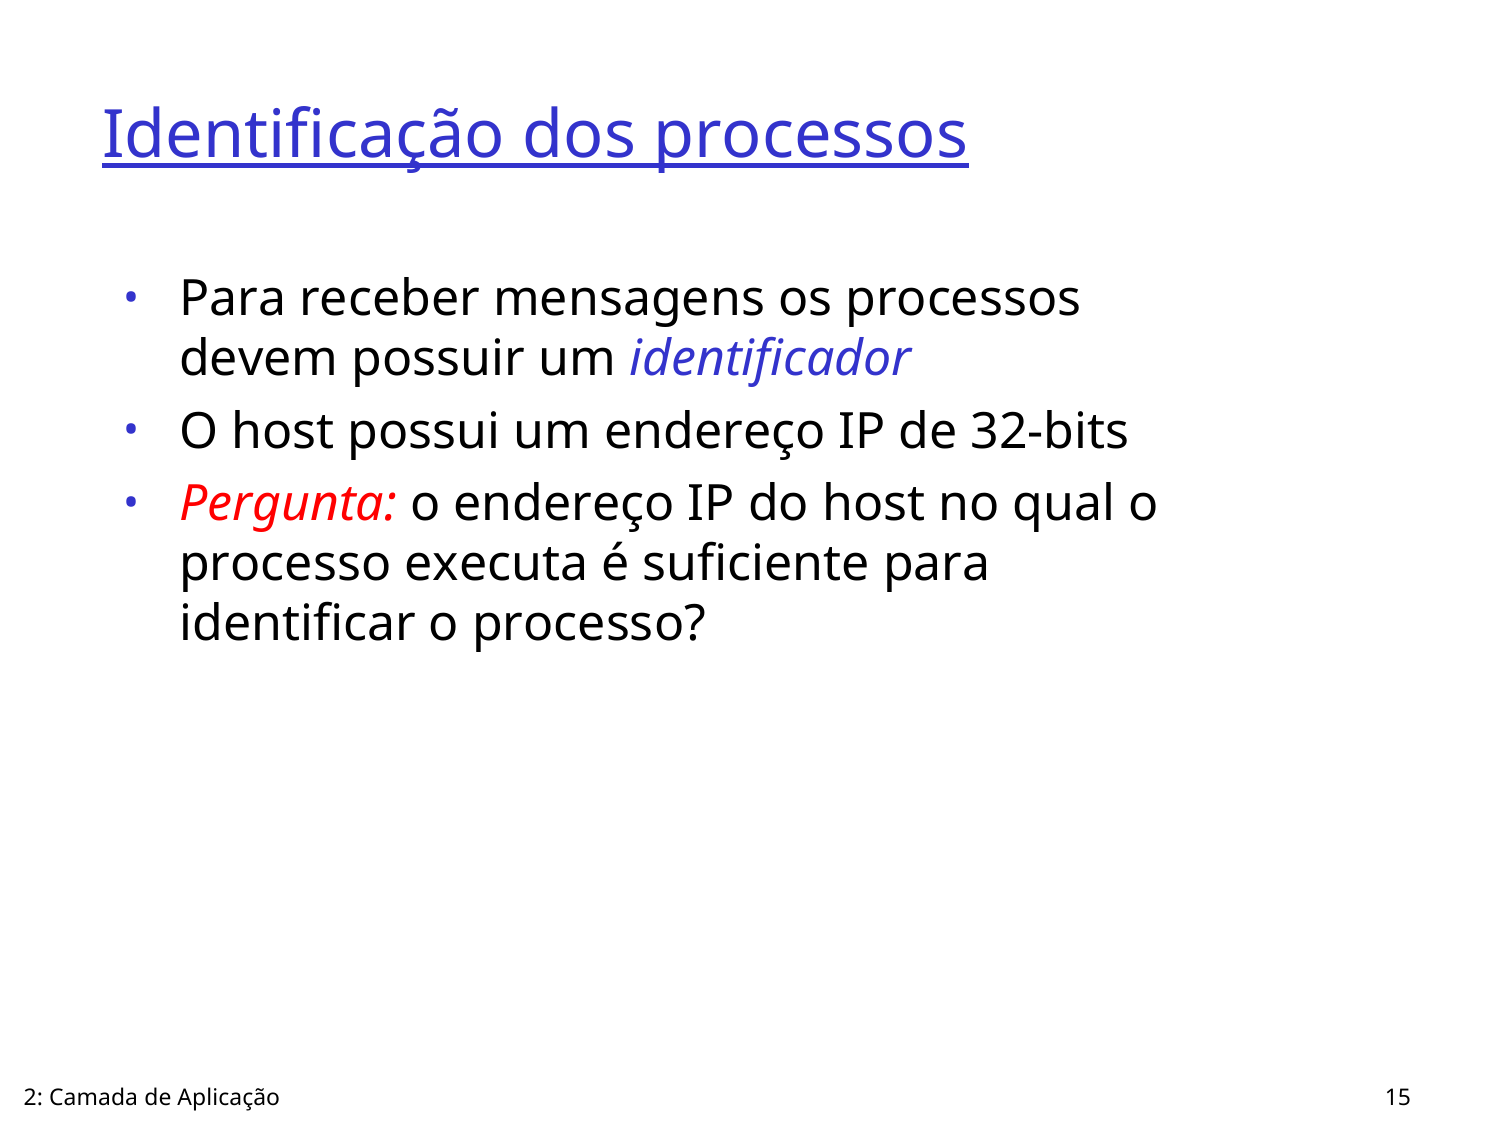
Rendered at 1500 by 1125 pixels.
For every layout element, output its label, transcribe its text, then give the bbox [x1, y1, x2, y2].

list Para receber mensagens os processos devem possuir um identificador O host possui um endereço IP de 32-bits Pergunta: o endereço IP do host no qual o processo executa é suficiente para identificar o processo? [108, 258, 1217, 965]
title Identificação dos processos [87, 37, 1363, 225]
